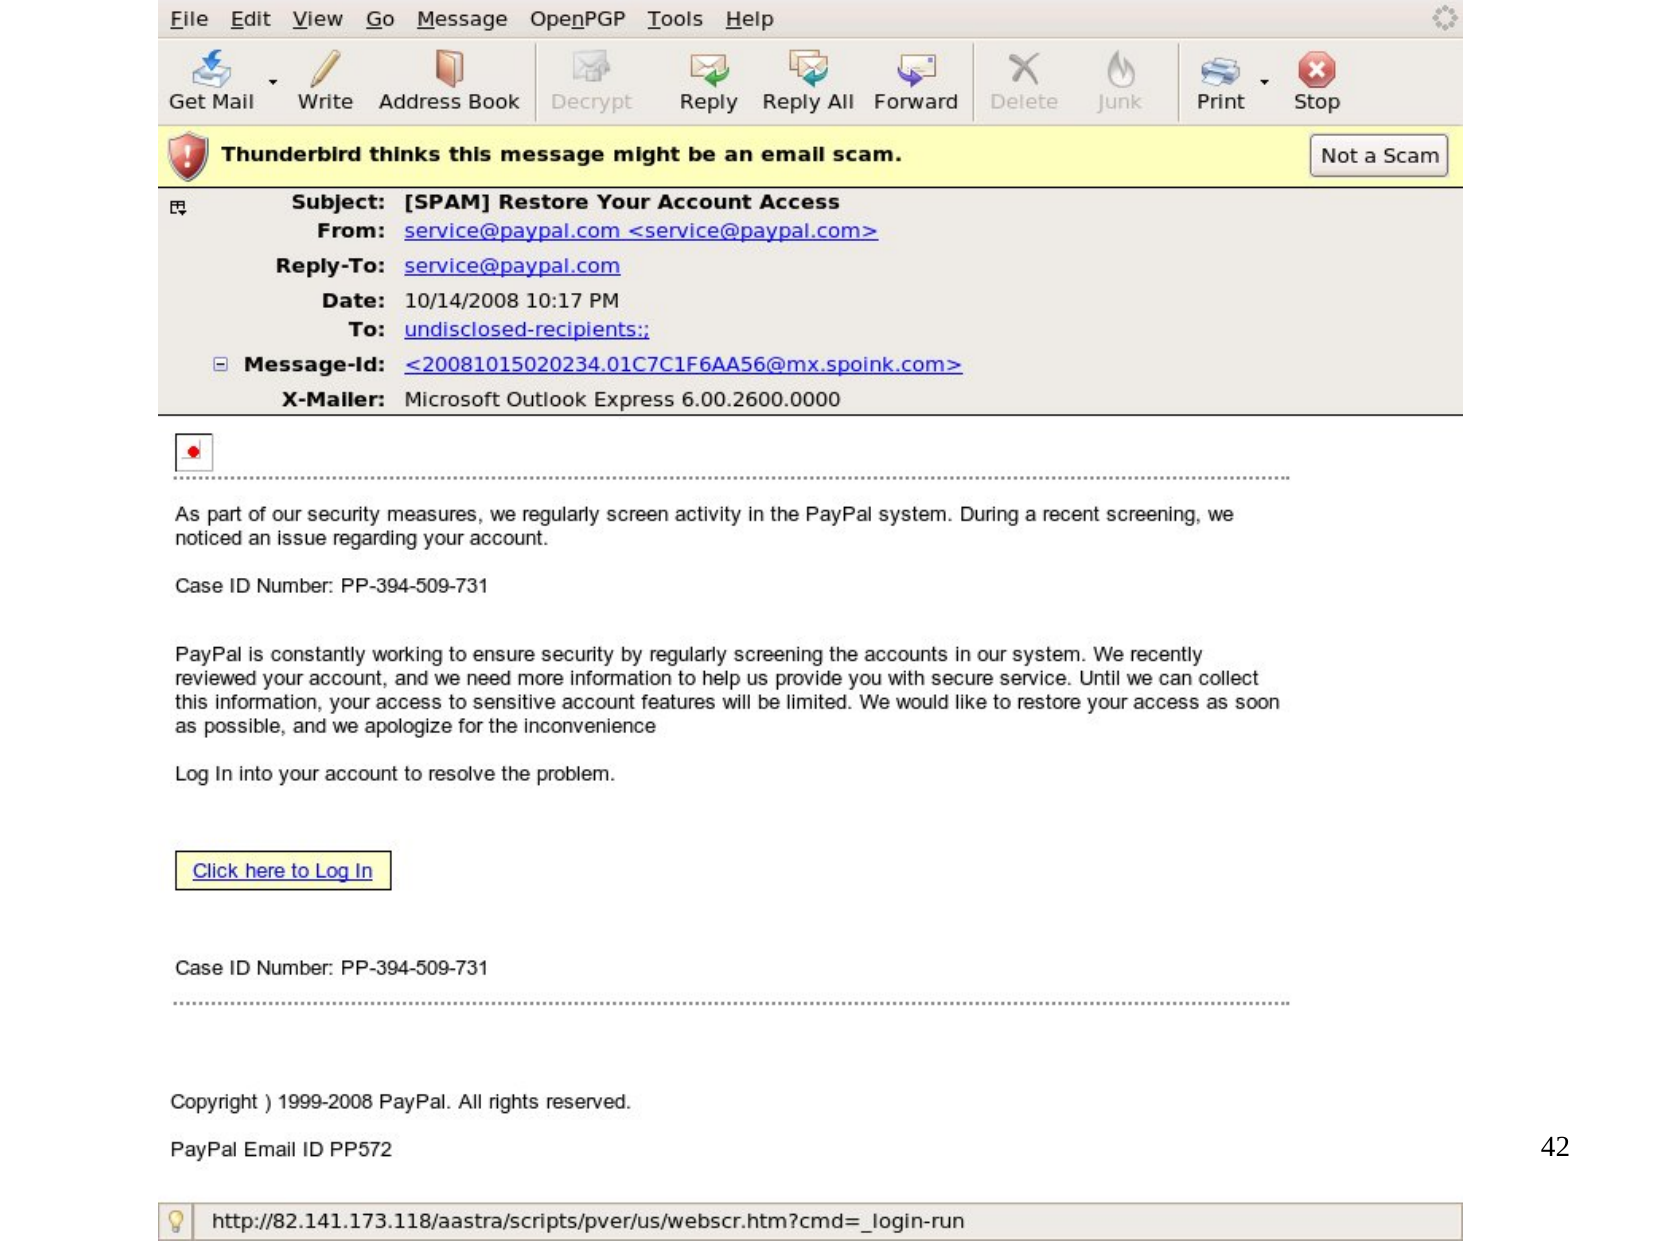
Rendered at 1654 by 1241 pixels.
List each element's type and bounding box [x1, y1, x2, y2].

picture [158, 0, 1463, 1241]
